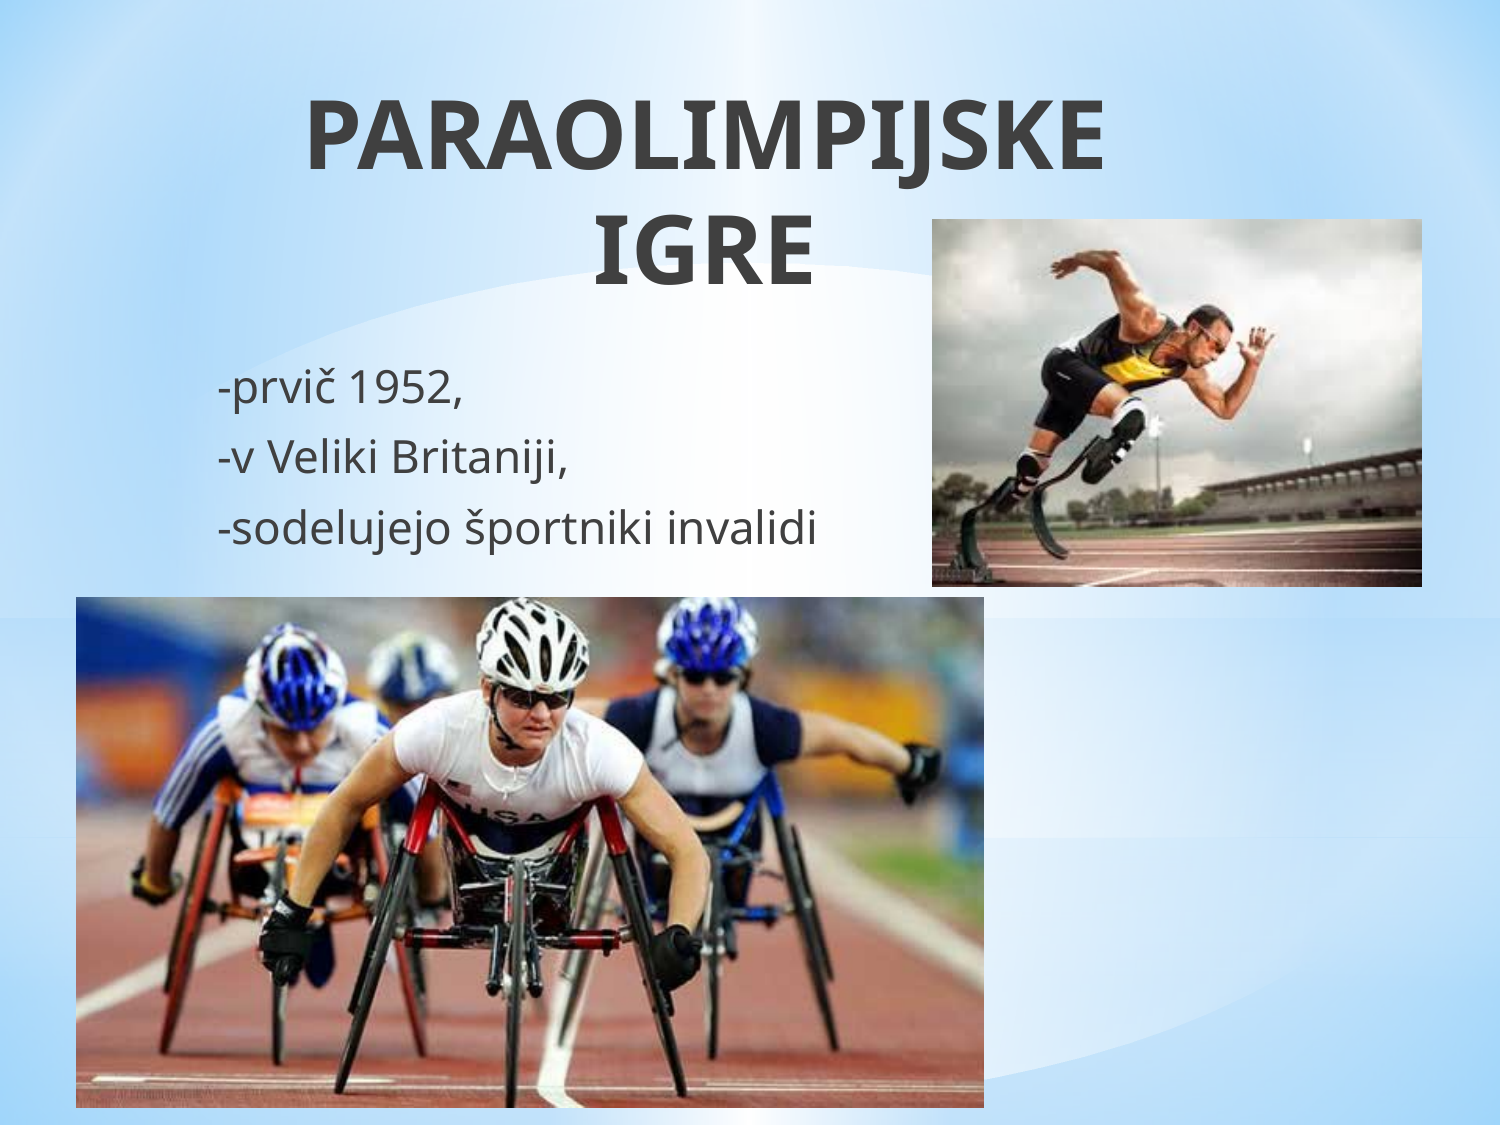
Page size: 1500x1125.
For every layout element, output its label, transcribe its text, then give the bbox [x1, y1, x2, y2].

title PARAOLIMPIJSKE IGRE [171, 66, 1240, 254]
list -prvič 1952, -v Veliki Britaniji, -sodelujejo športniki invalidi [194, 350, 1245, 920]
picture [76, 597, 984, 1108]
picture [932, 219, 1422, 587]
